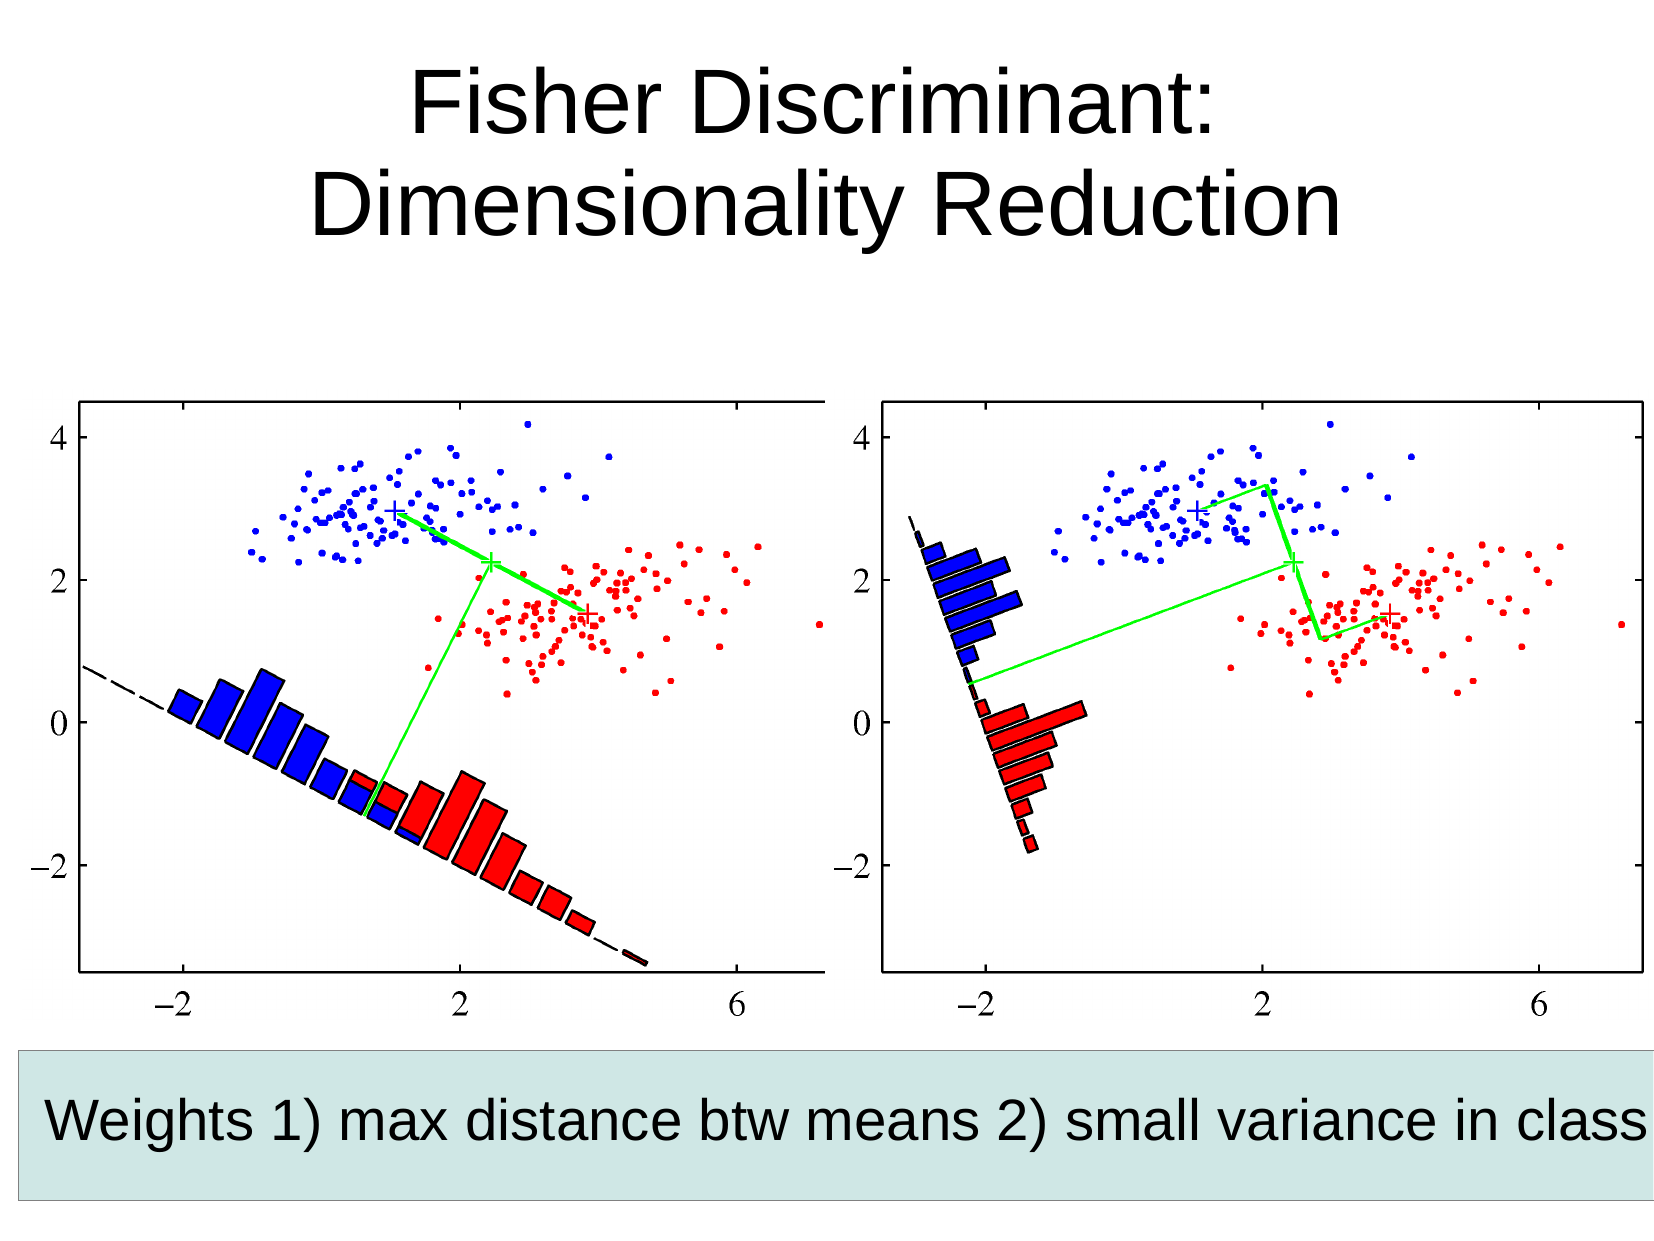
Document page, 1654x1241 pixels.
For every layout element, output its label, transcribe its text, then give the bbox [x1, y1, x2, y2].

text_box Weights 1) max distance btw means 2) small variance in class [30, 1080, 1654, 1225]
picture [22, 389, 1654, 1021]
title Fisher Discriminant: Dimensionality Reduction [82, 49, 1571, 257]
text_box [18, 1050, 1654, 1201]
